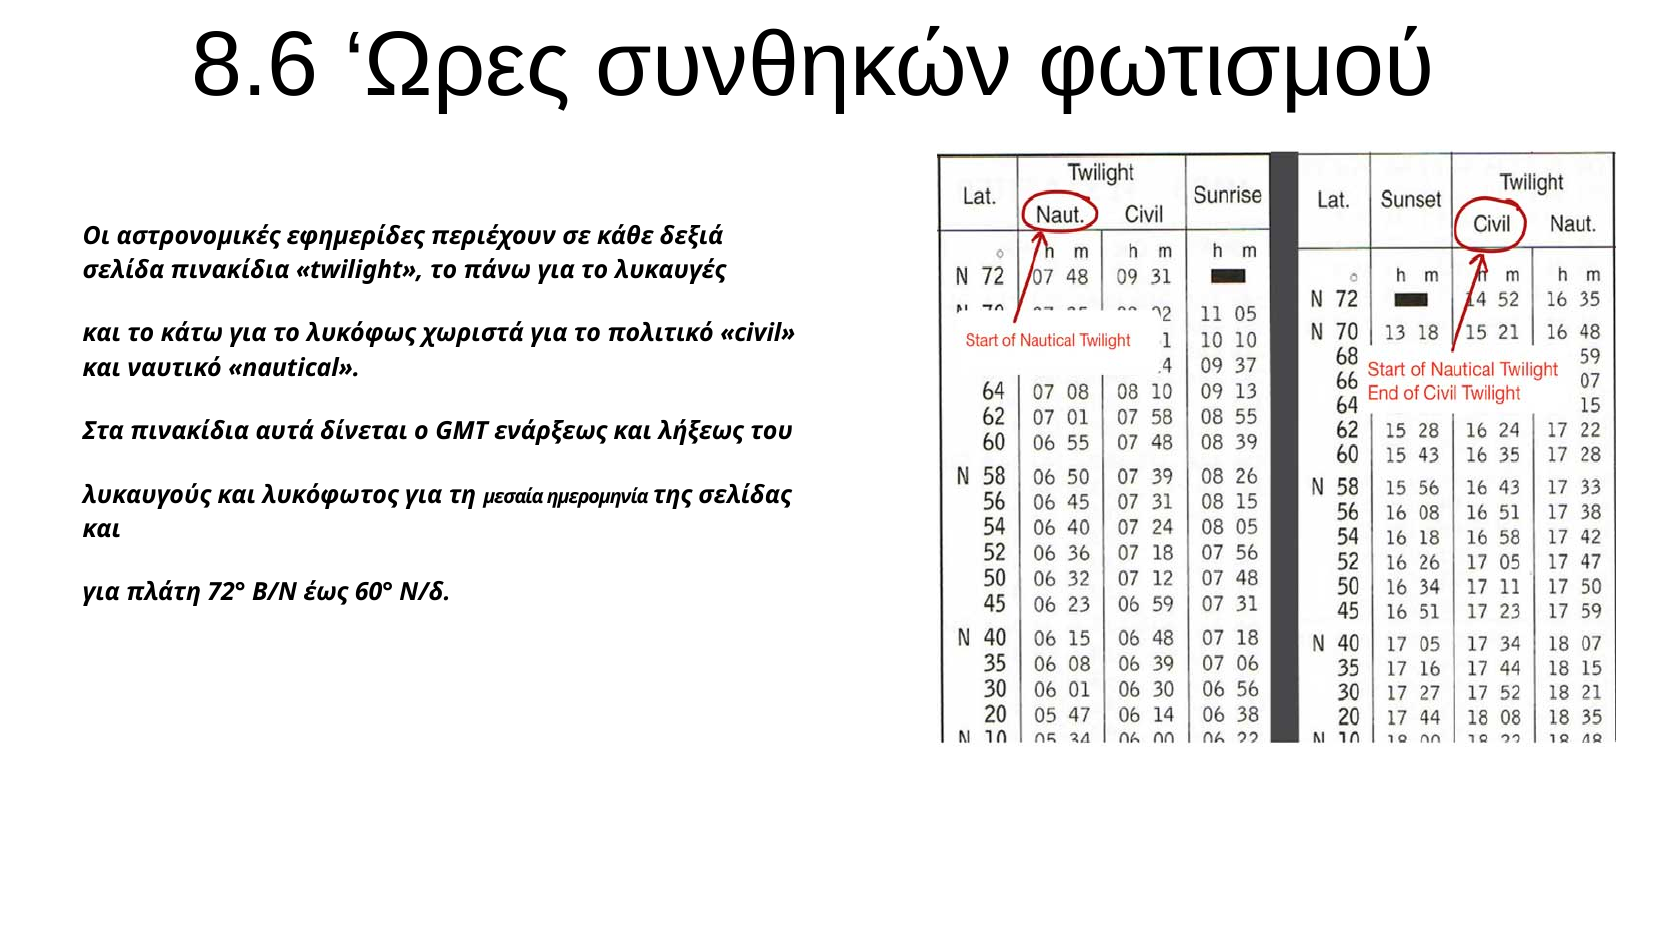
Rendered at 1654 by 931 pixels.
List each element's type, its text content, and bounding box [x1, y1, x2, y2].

title 8.6 ‘Ωρες συνθηκών φωτισμού [82, 12, 1571, 218]
picture [937, 149, 1616, 751]
list Οι αστρονομικές εφημερίδες περιέχουν σε κάθε δεξιά σελίδα πινακίδια «twilight», το πάνω για το λυκαυγές και το κάτω για το λυκόφως χωριστά για το πολιτικό «civil» και ναυτικό «nautical». Στα πινακίδια αυτά δίνεται ο GΜΤ ενάρξεως και λήξεως του λυκαυγούς και λυκόφωτος για τη μεσαία ημερομηνία της σελίδας και για πλάτη 72° Β/Ν έως 60° Ν/δ. [82, 217, 809, 758]
